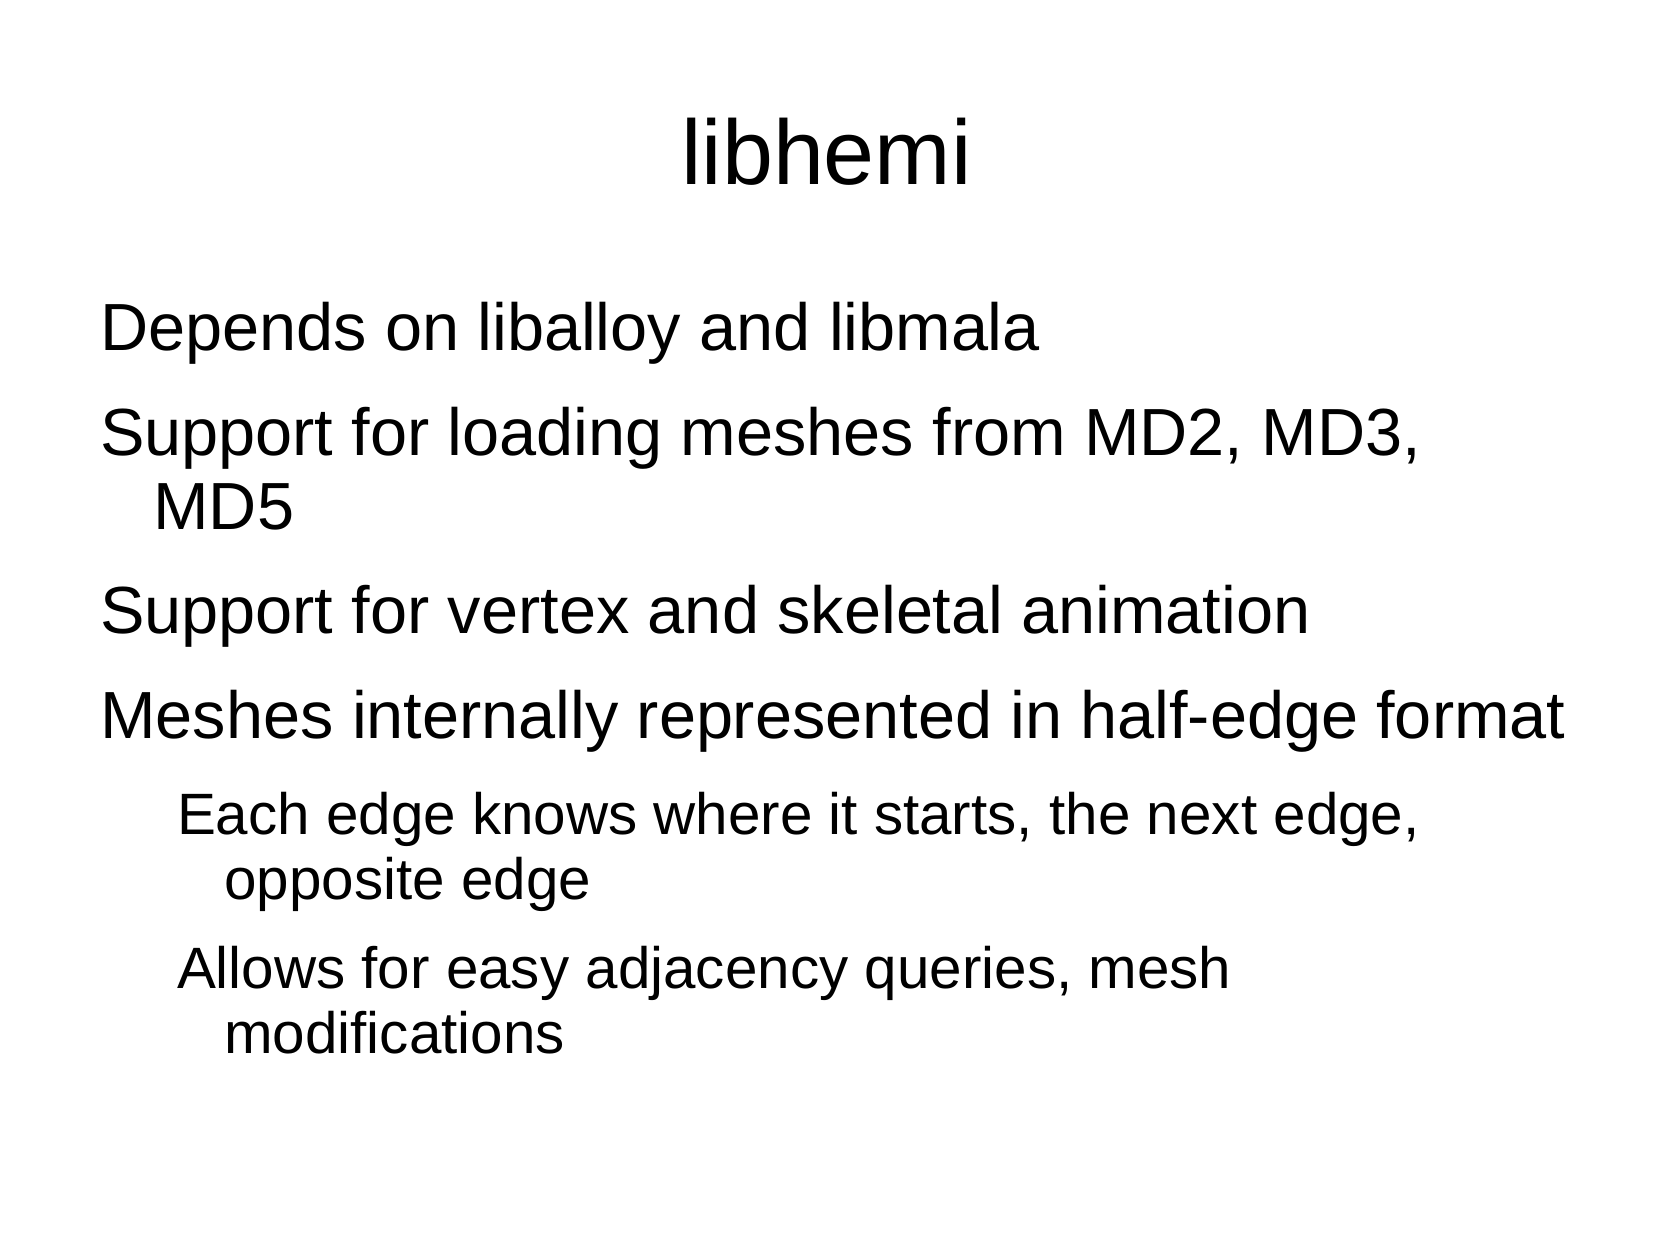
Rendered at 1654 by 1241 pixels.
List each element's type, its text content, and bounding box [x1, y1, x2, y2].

list Depends on liballoy and libmala Support for loading meshes from MD2, MD3, MD5 Support for vertex and skeletal animation Meshes internally represented in half-edge format Each edge knows where it starts, the next edge, opposite edge Allows for easy adjacency queries, mesh modifications [82, 290, 1571, 1141]
title libhemi [82, 56, 1571, 250]
